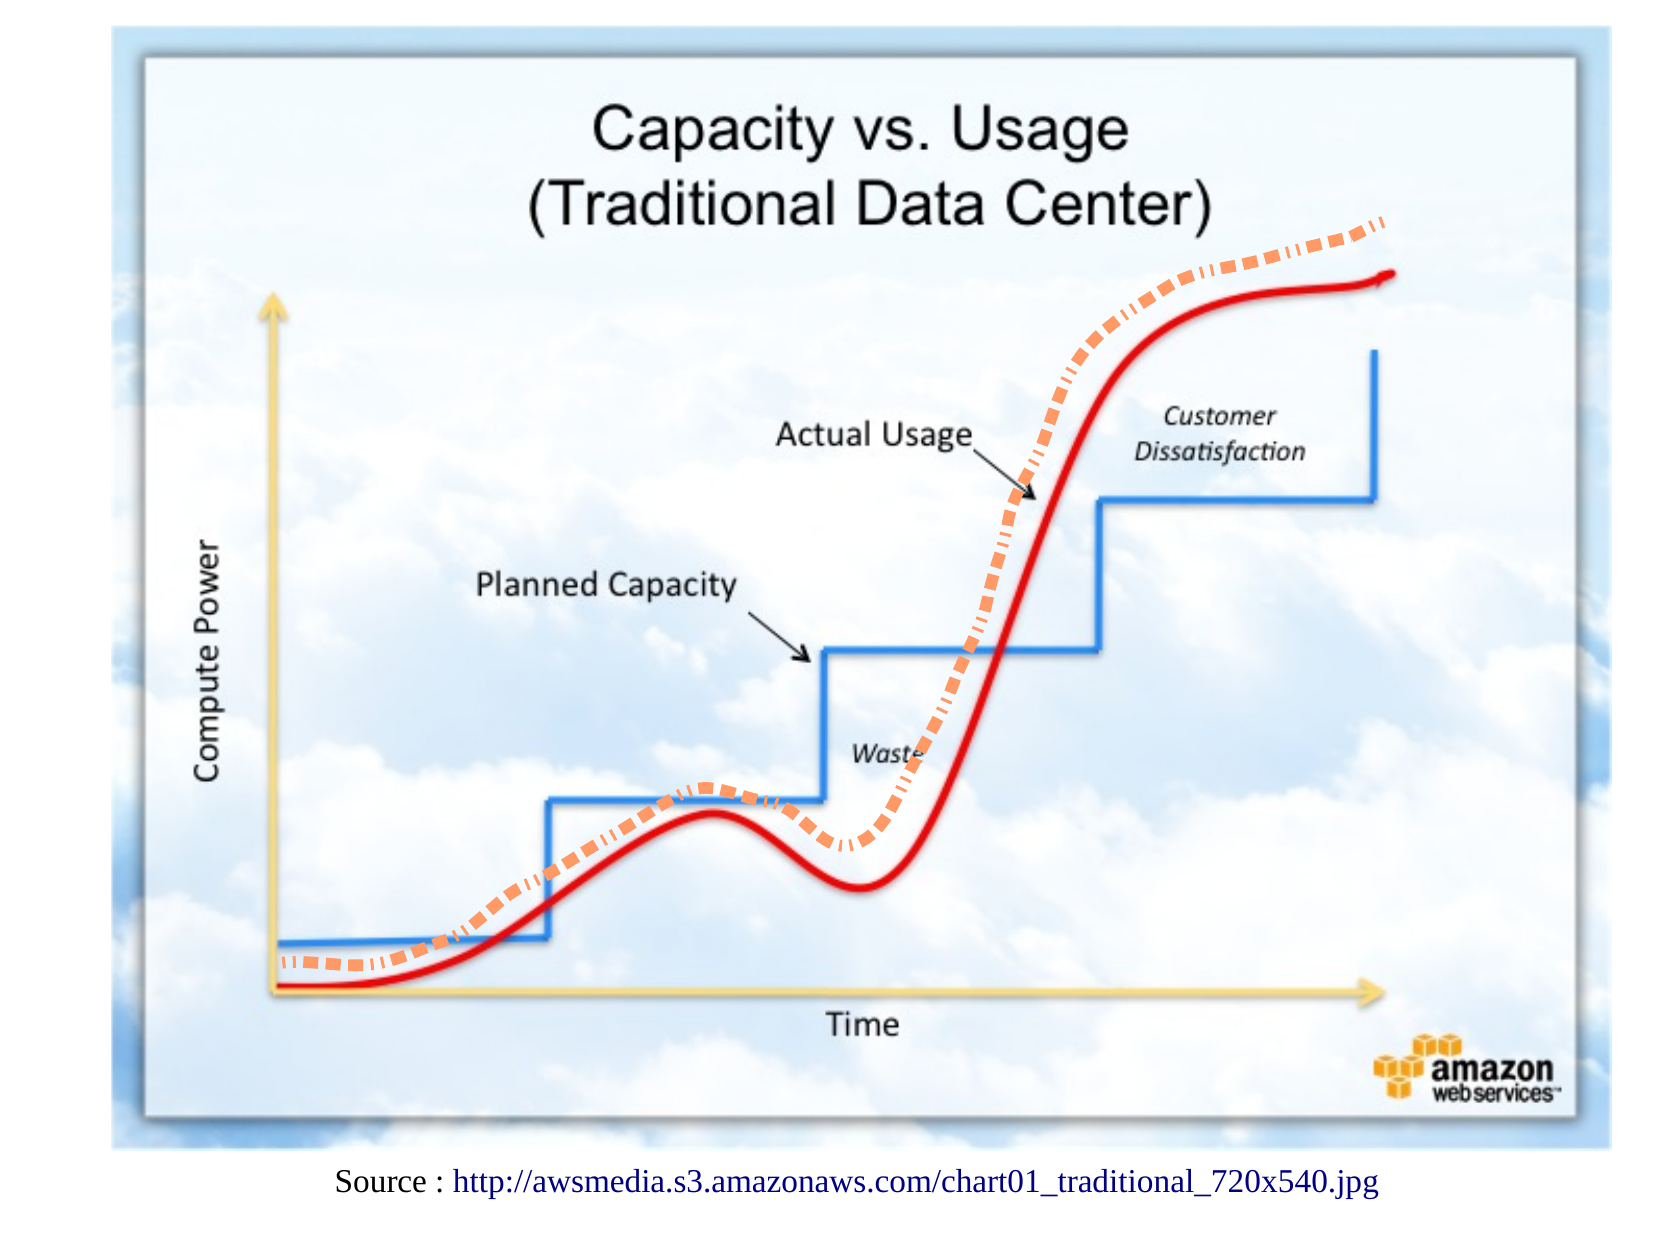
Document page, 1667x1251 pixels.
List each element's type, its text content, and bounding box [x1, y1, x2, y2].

text_box Source : http://awsmedia.s3.amazonaws.com/chart01_traditional_720x540.jpg [319, 1151, 1404, 1207]
picture [111, 25, 1612, 1151]
